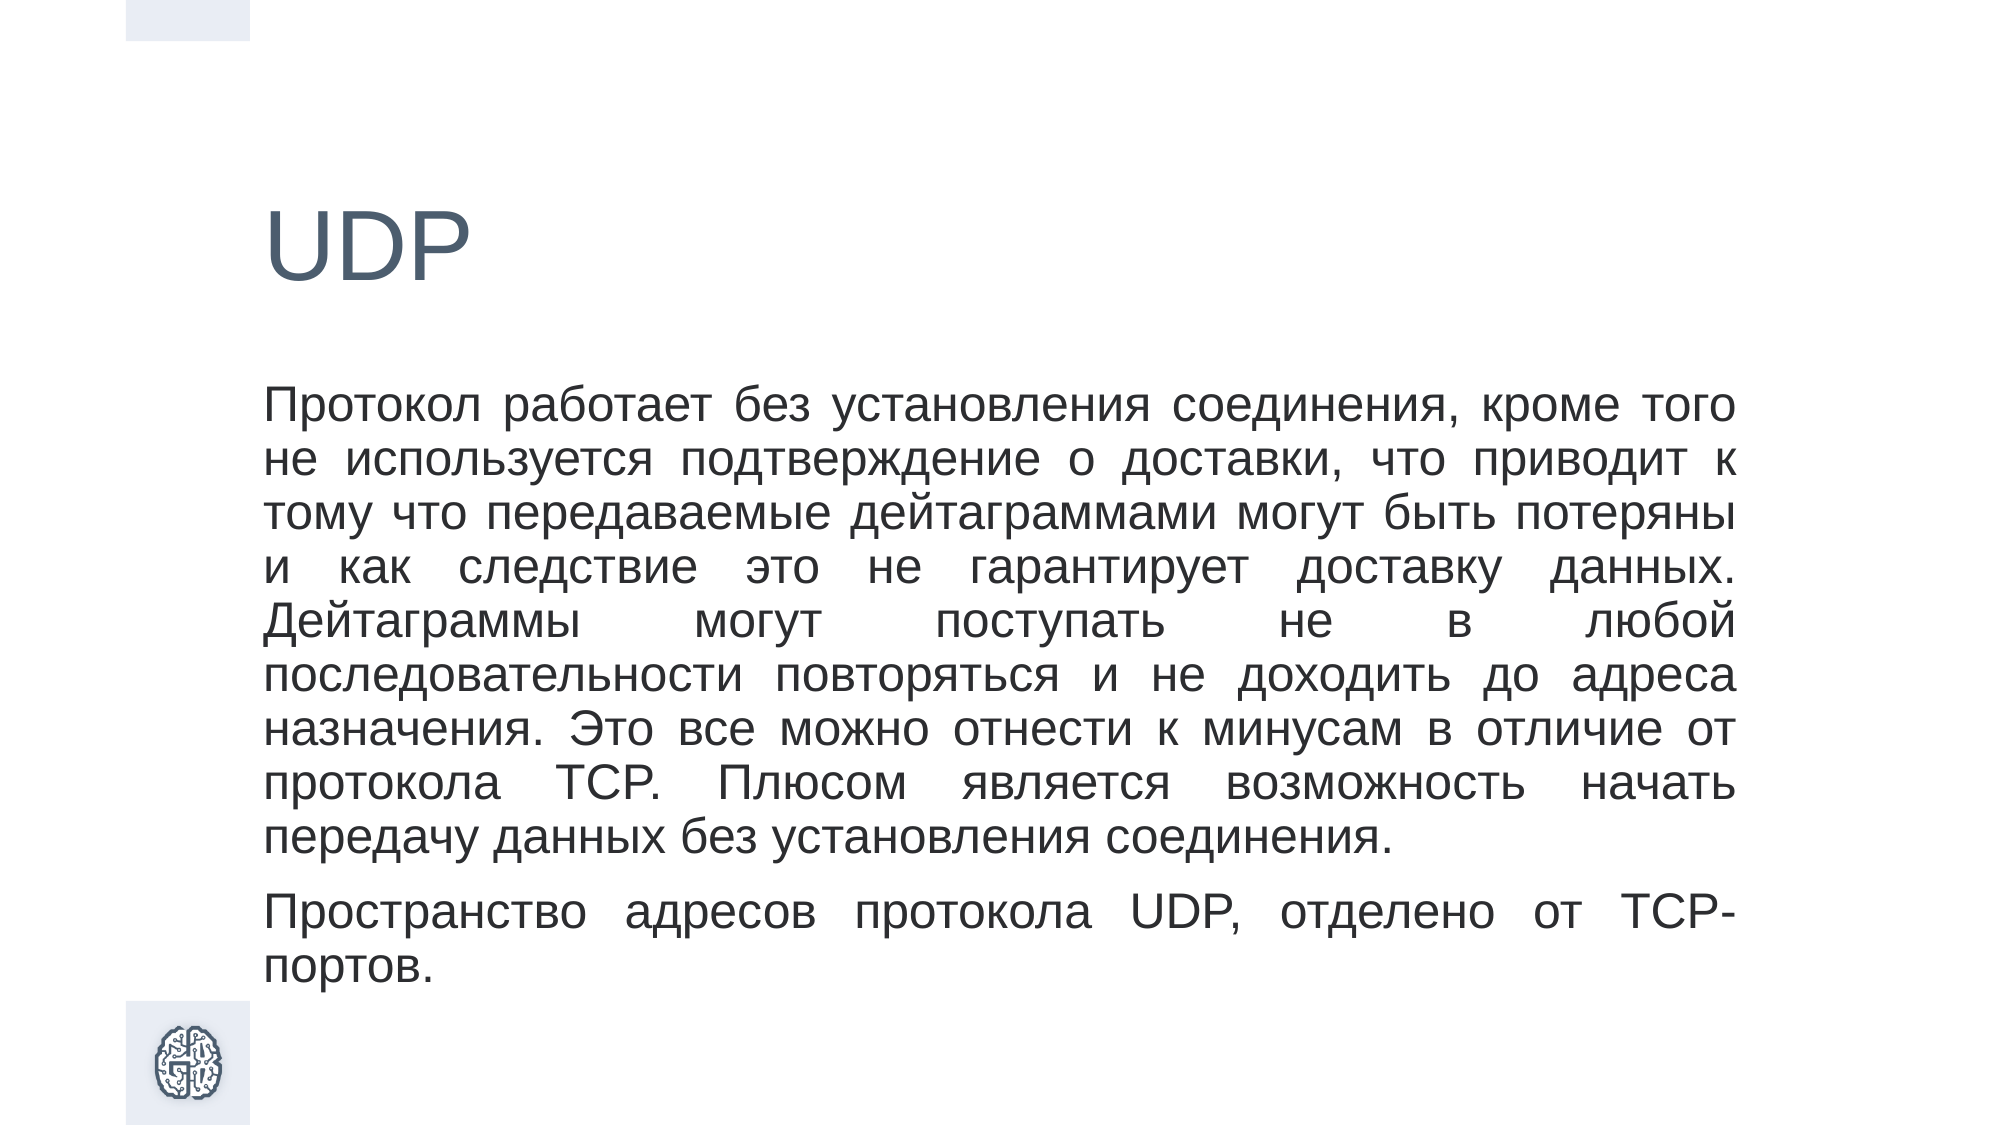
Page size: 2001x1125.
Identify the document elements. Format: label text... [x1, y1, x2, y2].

picture [144, 1016, 232, 1110]
list Протокол работает без установления соединения, кроме того не используется подтверждение о доставки, что приводит к тому что передаваемые дейтаграммами могут быть потеряны и как следствие это не гарантирует доставку данных. Дейтаграммы могут поступать не в любой последовательности повторяться и не доходить до адреса назначения. Это все можно отнести к минусам в отличие от протокола TCP. Плюсом является возможность начать передачу данных без установления соединения. Пространство адресов протокола UDP, отделено от TCP-портов. [248, 431, 1752, 941]
title UDP [248, 124, 1752, 372]
